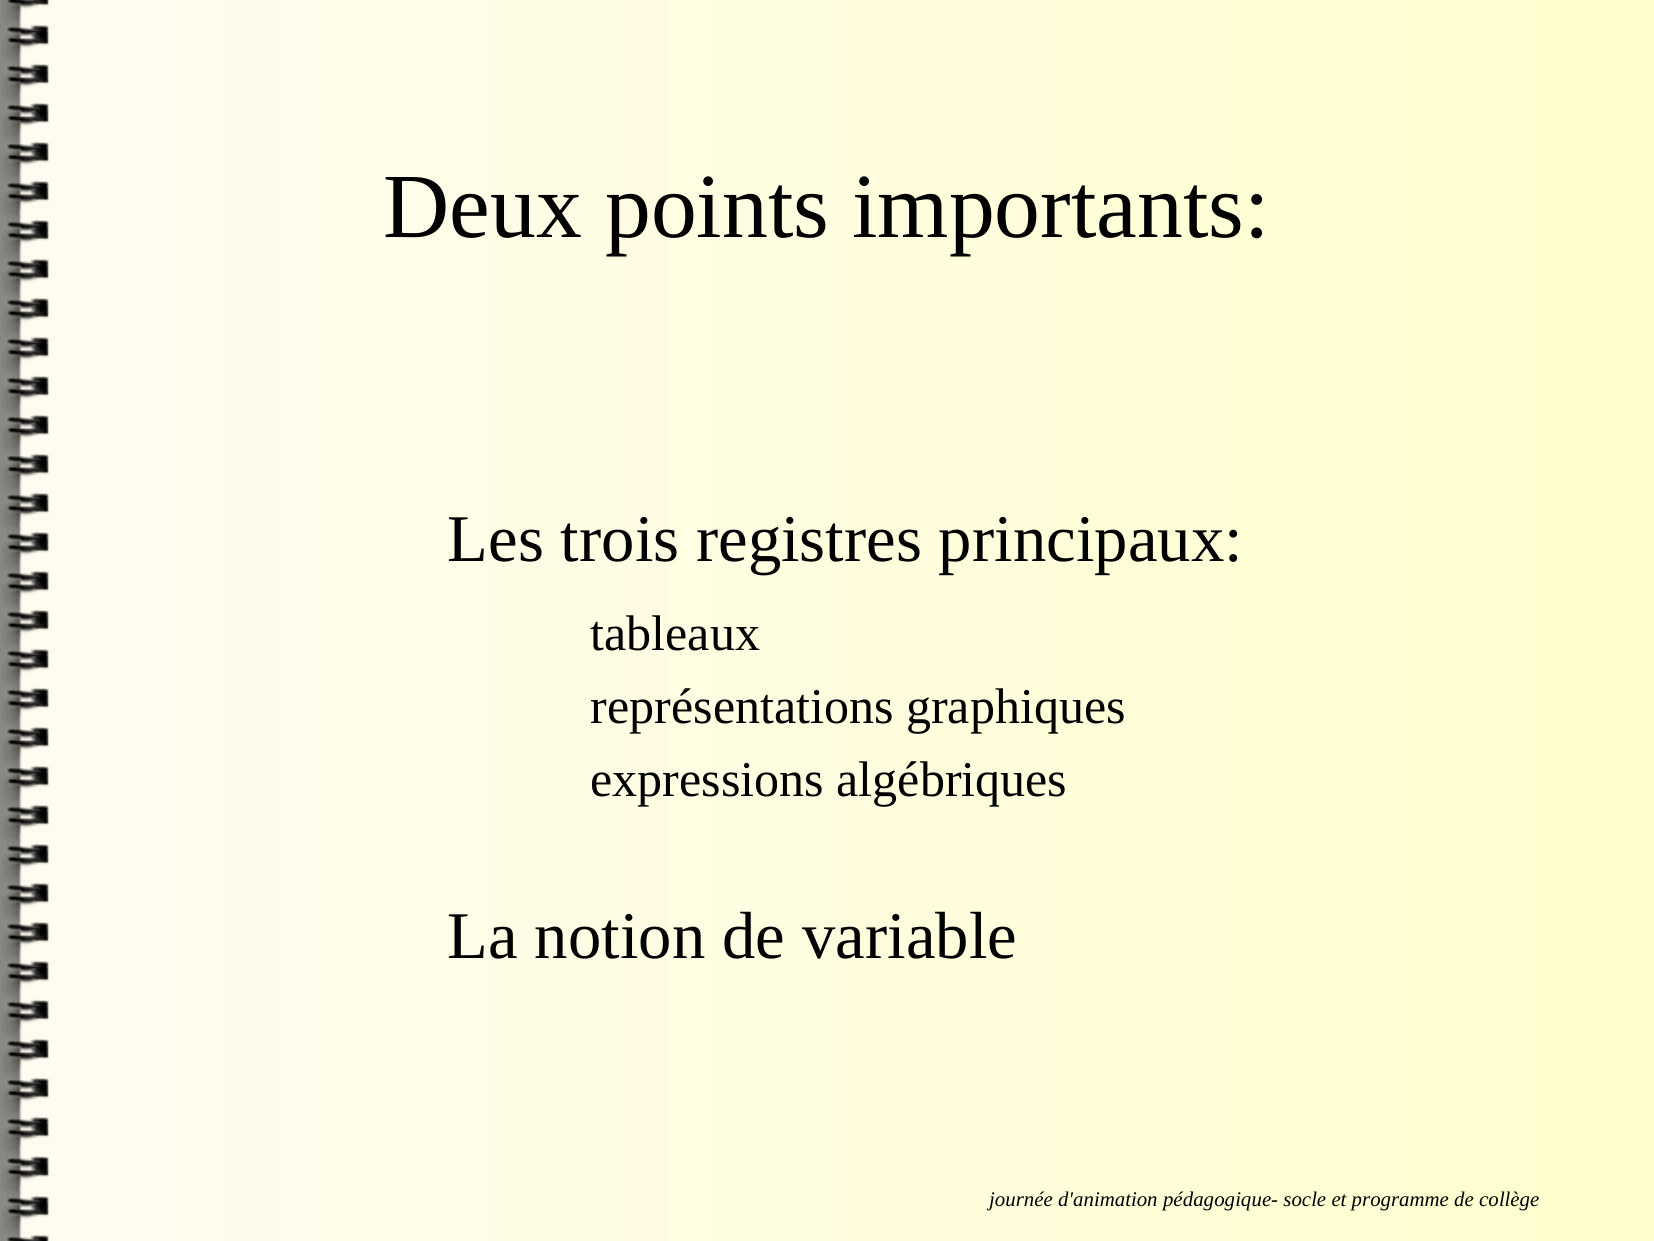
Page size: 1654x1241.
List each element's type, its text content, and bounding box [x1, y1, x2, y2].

title Deux points importants: [121, 102, 1534, 311]
text_box journée d'animation pédagogique- socle et programme de collège [974, 1181, 1654, 1220]
picture [0, 0, 1654, 1241]
list Les trois registres principaux: tableaux représentations graphiques expressions algébriques La notion de variable [413, 501, 1534, 1034]
